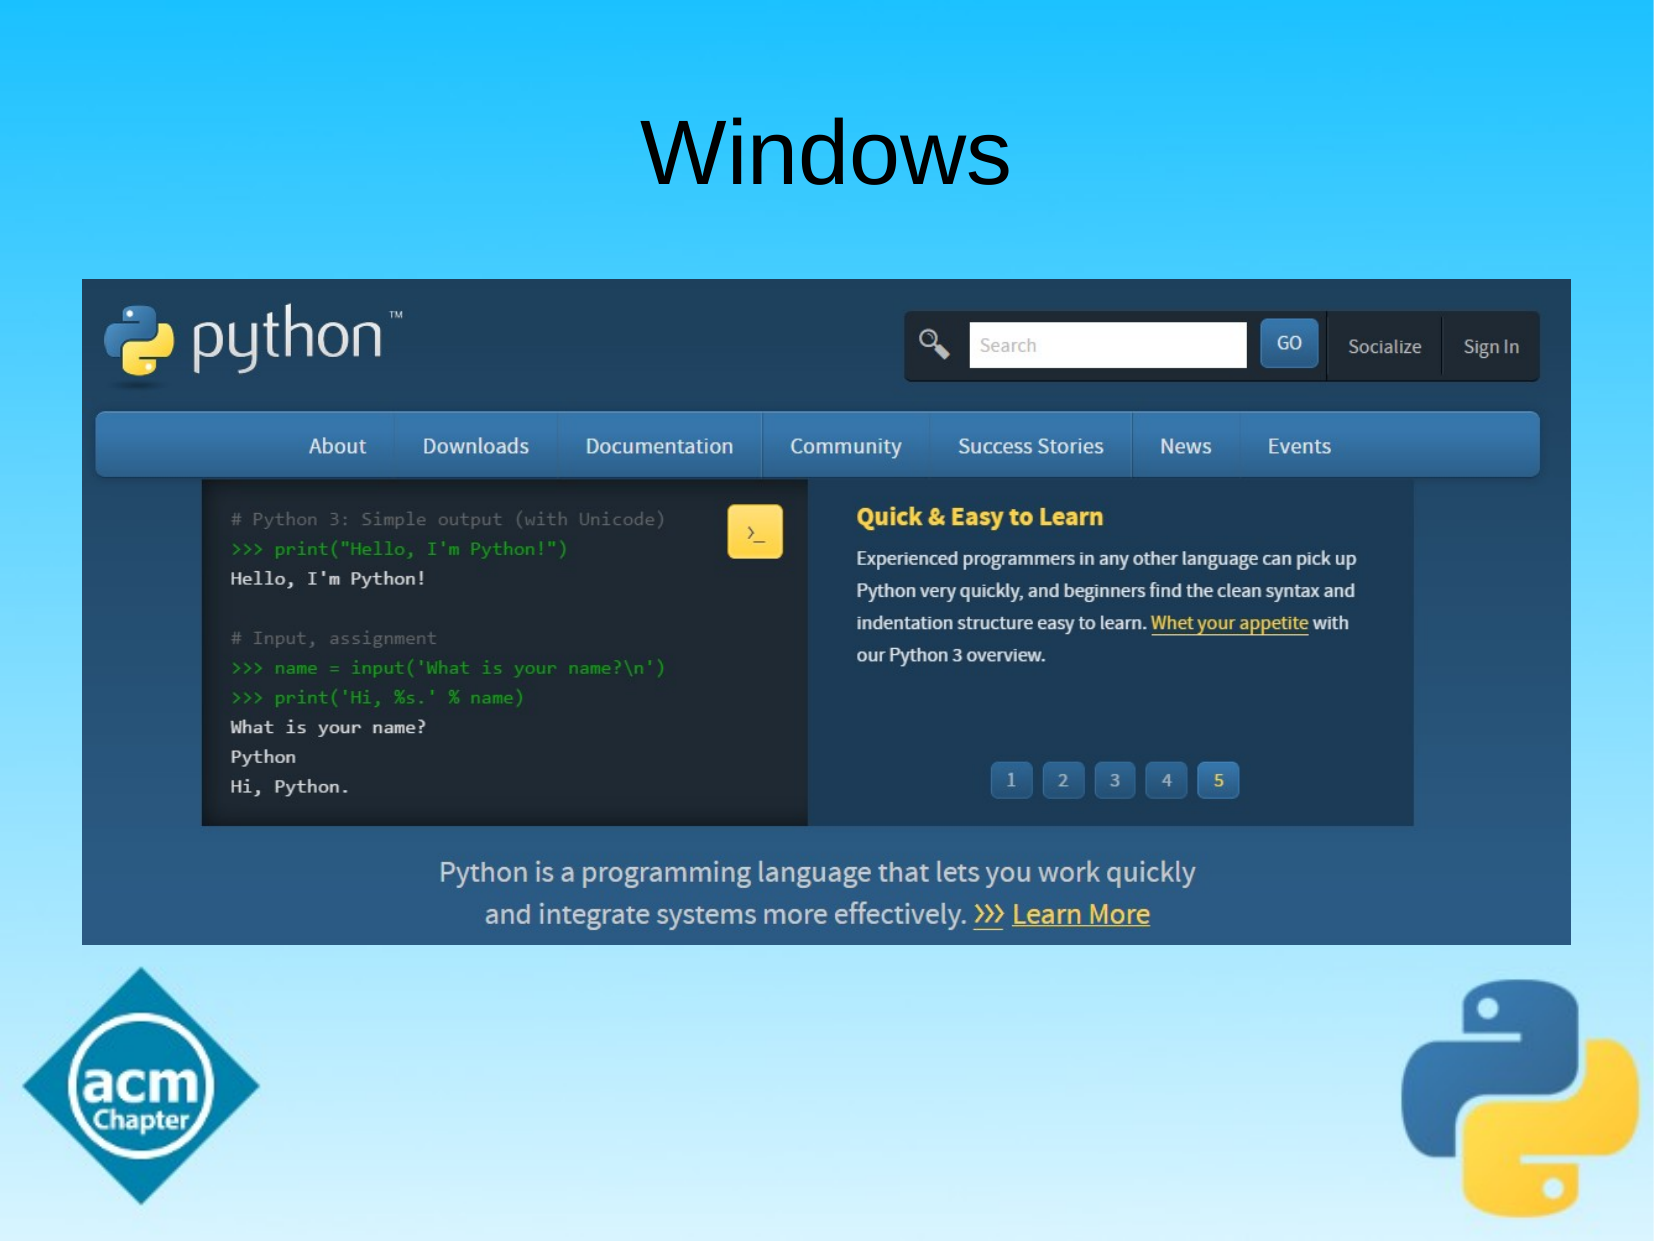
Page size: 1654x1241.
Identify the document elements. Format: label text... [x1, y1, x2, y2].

picture [0, 0, 1654, 1241]
title Windows [82, 49, 1571, 257]
